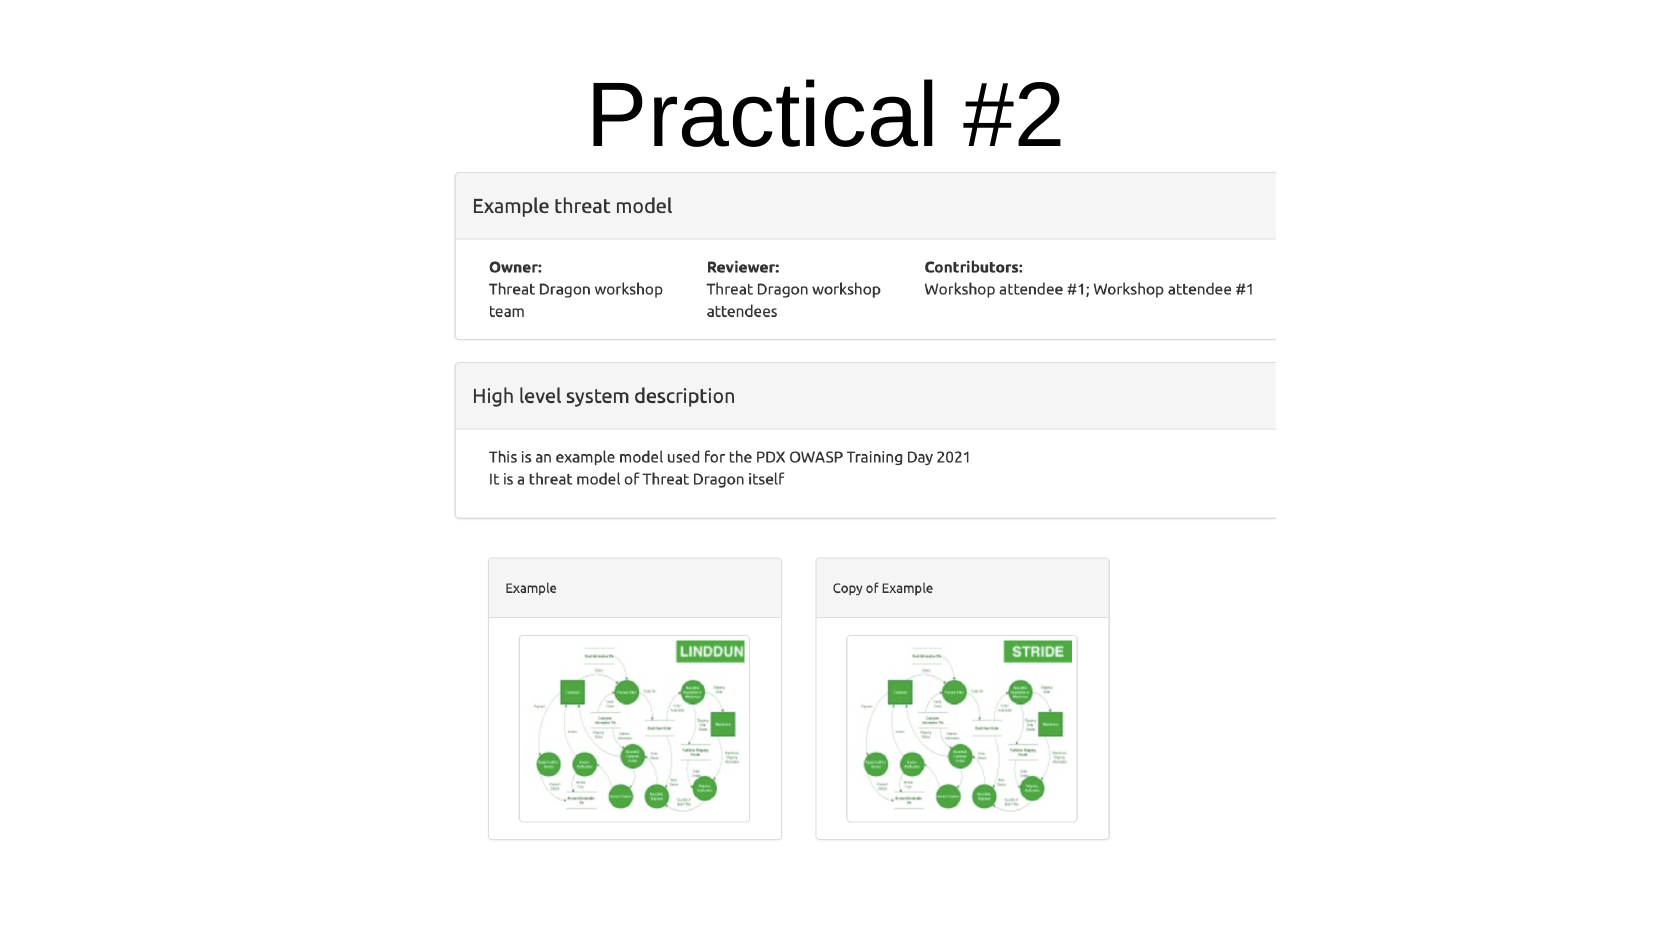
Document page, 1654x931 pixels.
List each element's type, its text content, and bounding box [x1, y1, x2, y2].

picture [450, 163, 1276, 873]
title Practical #2 [82, 37, 1571, 193]
